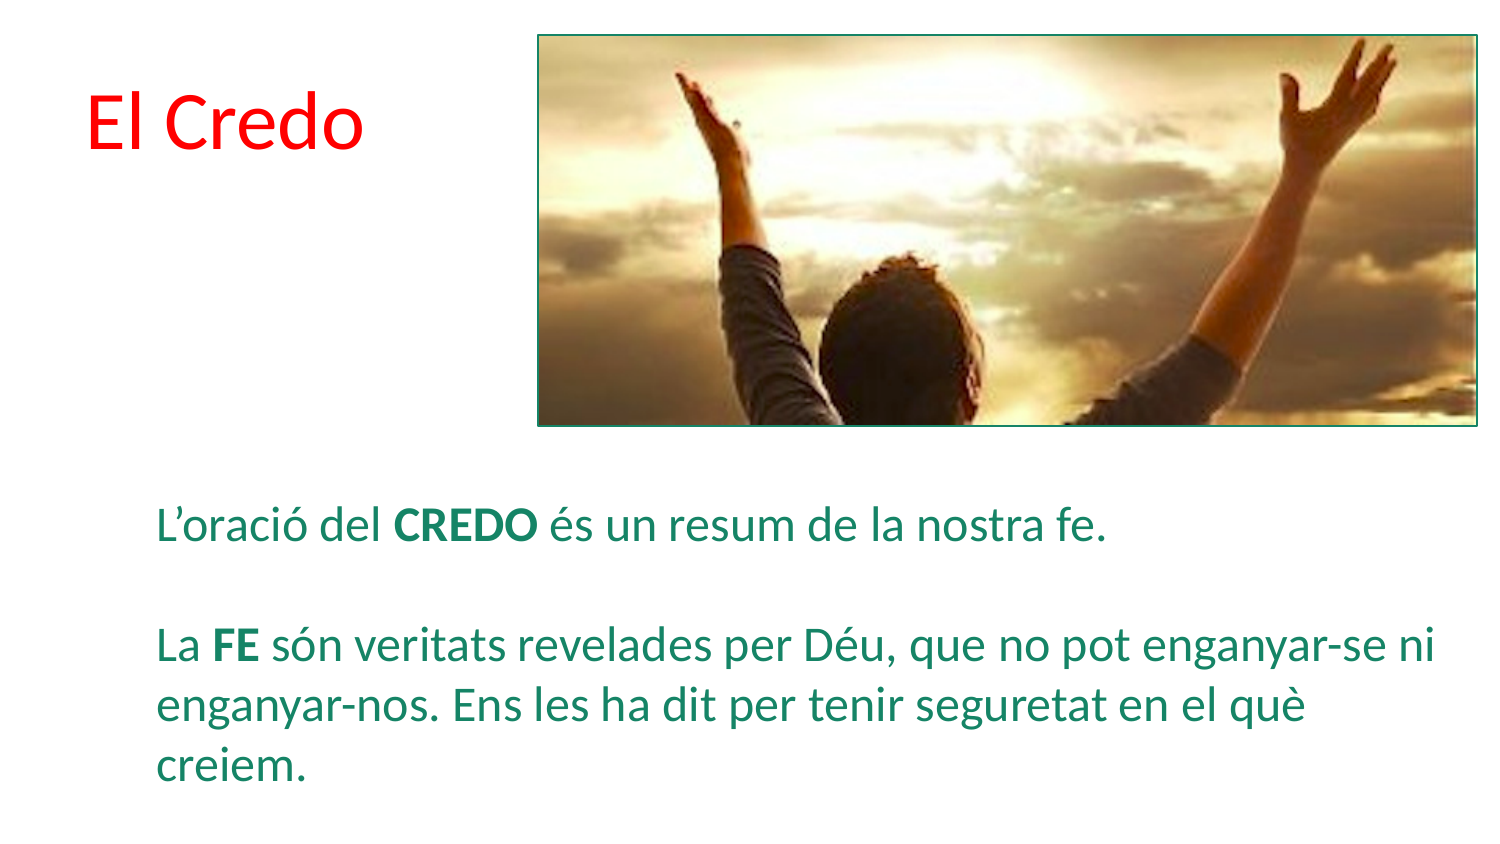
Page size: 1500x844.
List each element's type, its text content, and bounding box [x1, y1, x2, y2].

text_box El Credo [70, 59, 638, 158]
text_box L’oració del CREDO és un resum de la nostra fe. La FE són veritats revelades per Déu, que no pot enganyar-se ni enganyar-nos. Ens les ha dit per tenir seguretat en el què creiem. [141, 484, 1477, 789]
picture [538, 36, 1477, 426]
